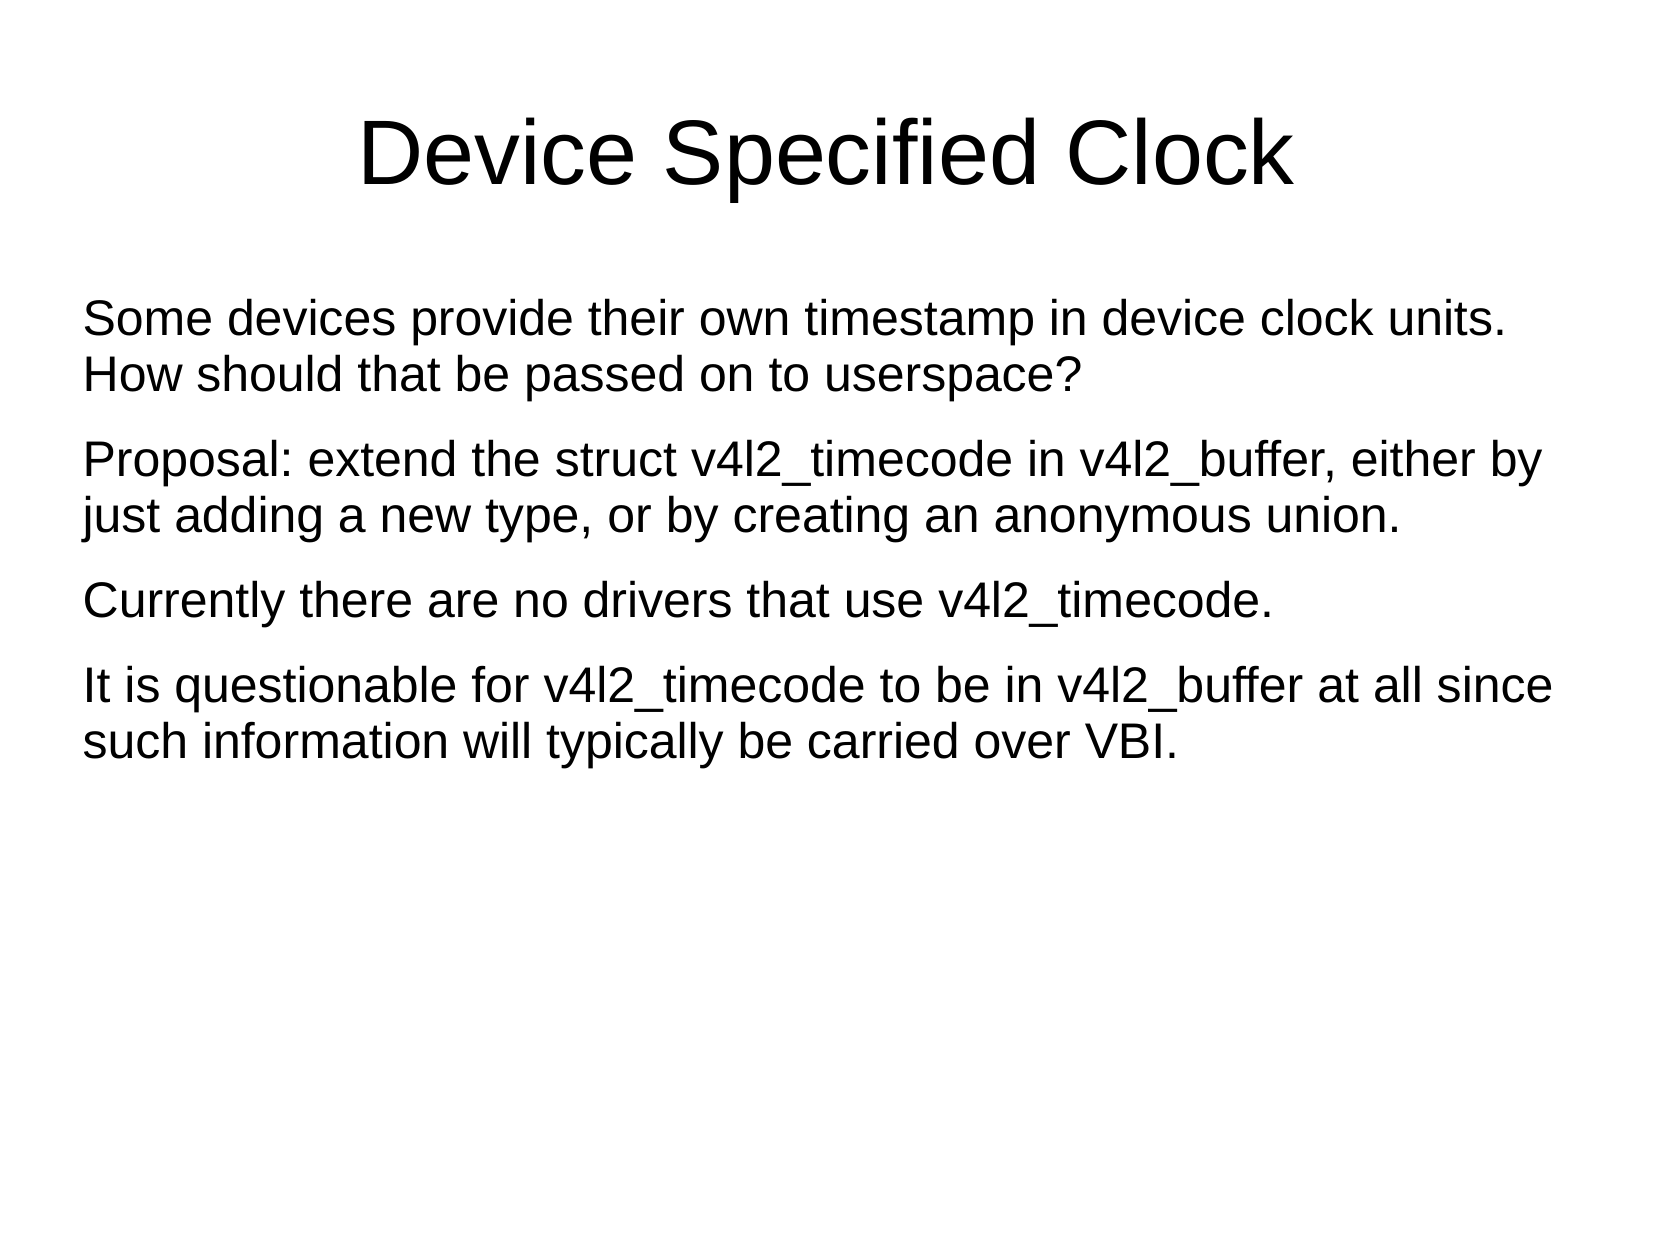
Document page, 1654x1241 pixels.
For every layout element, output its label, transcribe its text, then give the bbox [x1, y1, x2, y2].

title Device Specified Clock [82, 56, 1571, 250]
list Some devices provide their own timestamp in device clock units. How should that be passed on to userspace? Proposal: extend the struct v4l2_timecode in v4l2_buffer, either by just adding a new type, or by creating an anonymous union. Currently there are no drivers that use v4l2_timecode. It is questionable for v4l2_timecode to be in v4l2_buffer at all since such information will typically be carried over VBI. [82, 290, 1571, 1094]
